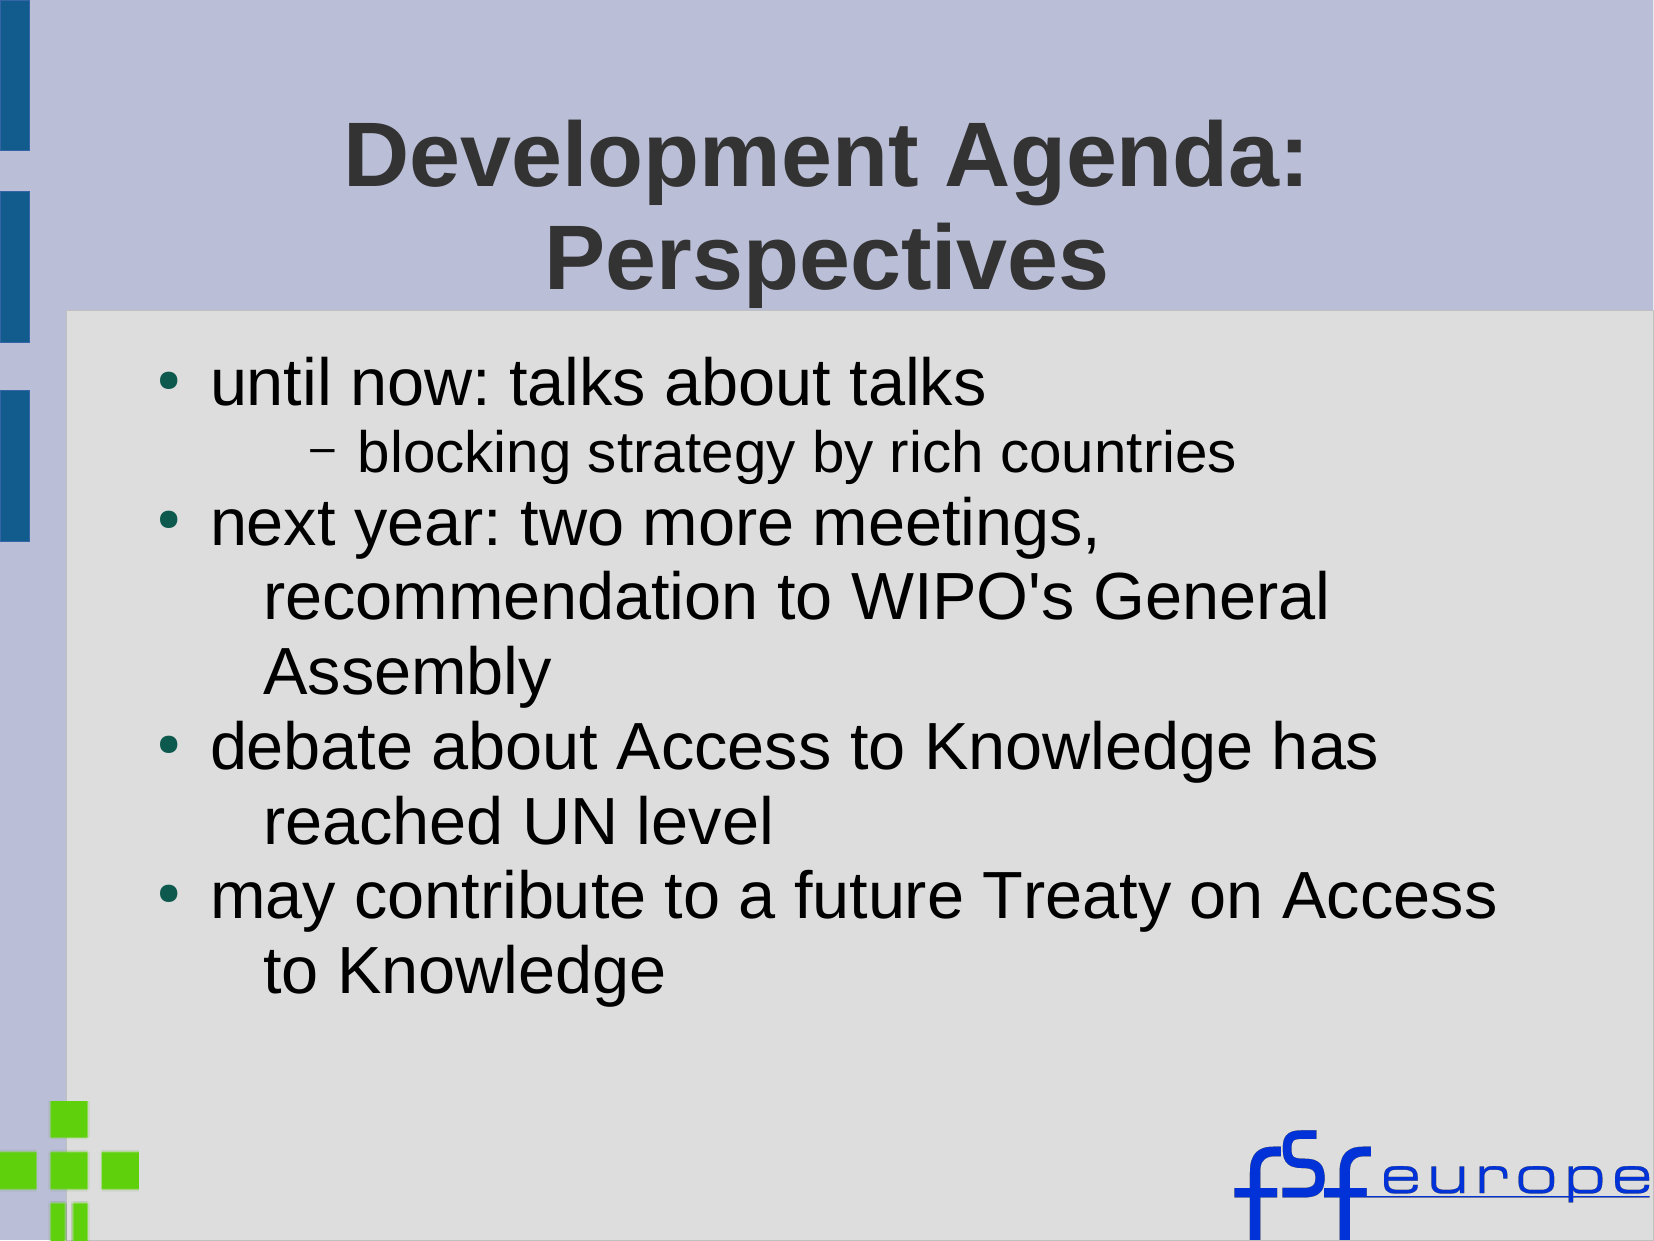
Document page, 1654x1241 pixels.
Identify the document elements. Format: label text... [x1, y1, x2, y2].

list until now: talks about talks blocking strategy by rich countries next year: two more meetings, recommendation to WIPO's General Assembly debate about Access to Knowledge has reached UN level may contribute to a future Treaty on Access to Knowledge [121, 344, 1534, 1127]
picture [0, 1101, 139, 1241]
picture [1230, 1129, 1654, 1241]
title Development Agenda: Perspectives [121, 95, 1534, 318]
